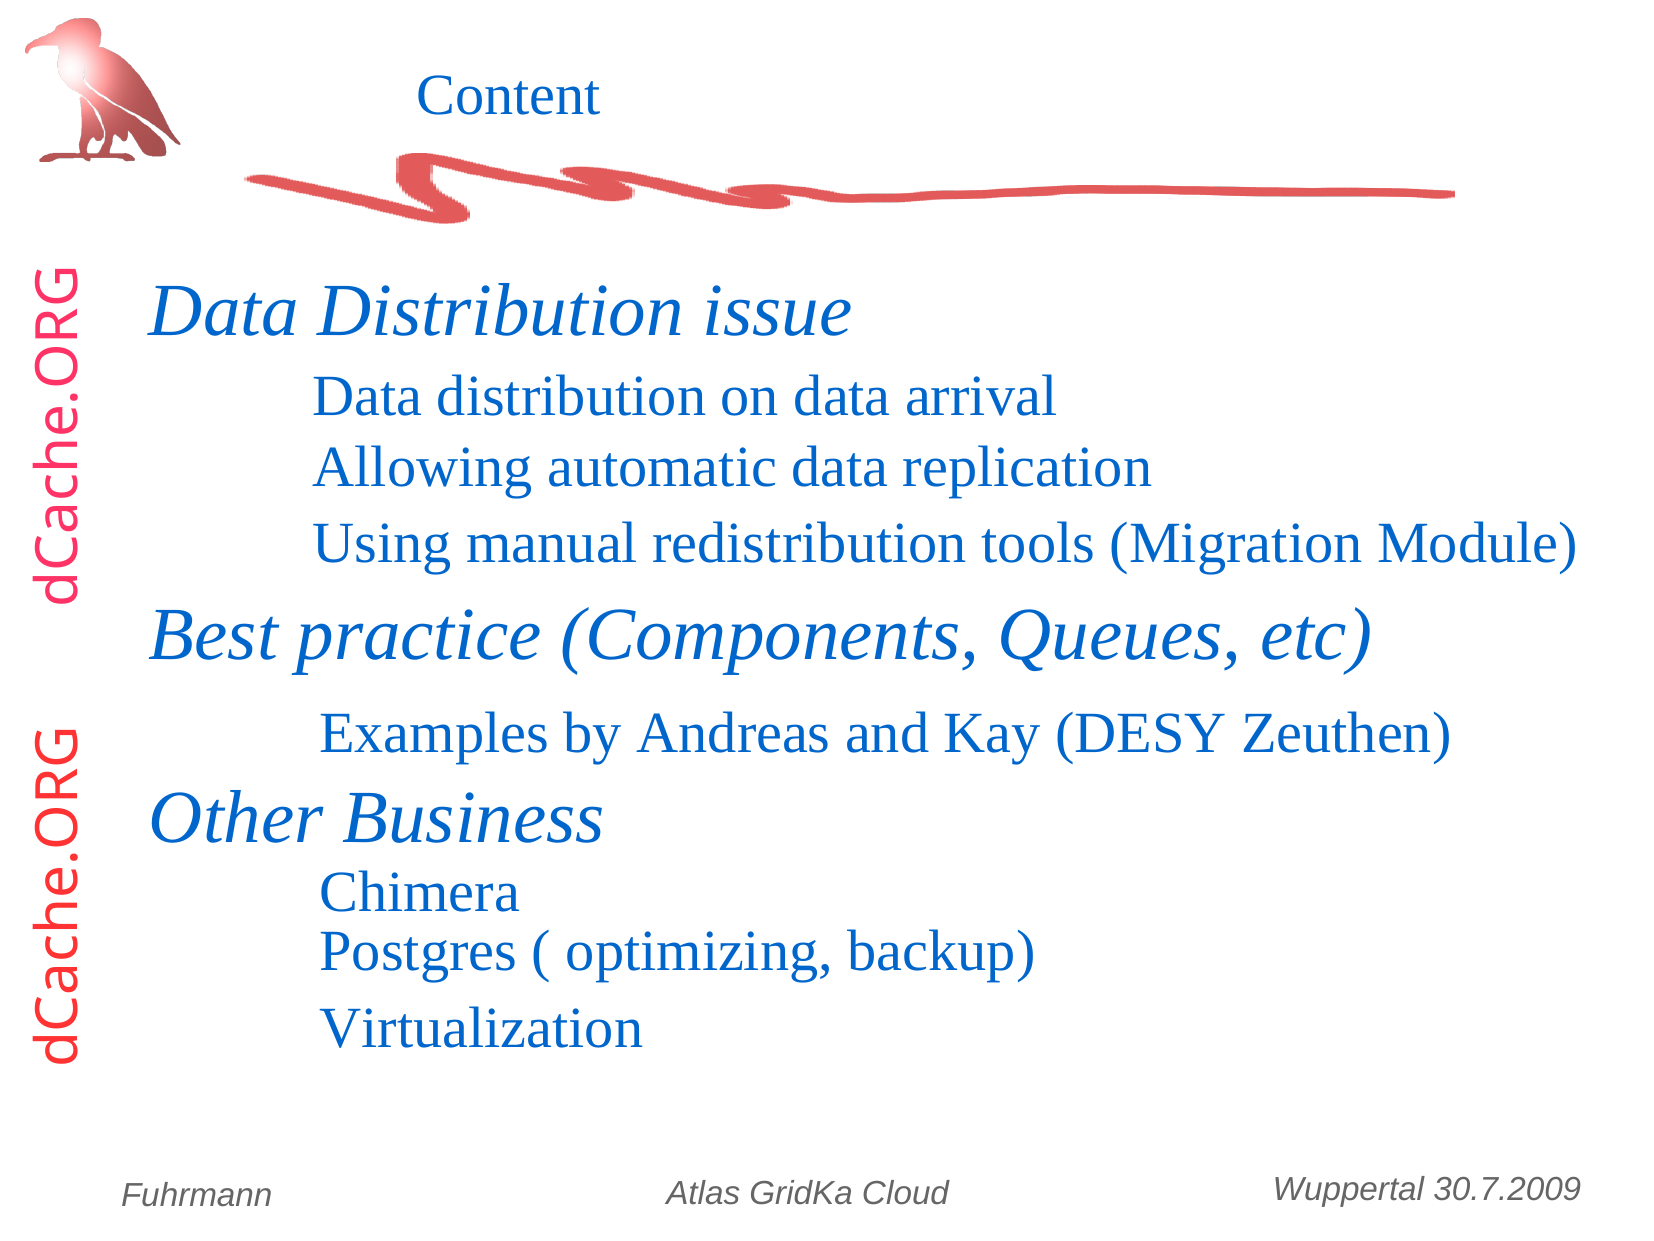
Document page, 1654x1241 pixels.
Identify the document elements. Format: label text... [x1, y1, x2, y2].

text_box Other Business [134, 768, 621, 870]
text_box Best practice (Components, Queues, etc) [134, 585, 1389, 687]
text_box Examples by Andreas and Kay (DESY Zeuthen) [304, 693, 1466, 775]
text_box Chimera [304, 852, 535, 911]
text_box Data Distribution issue [134, 260, 868, 363]
text_box Using manual redistribution tools (Migration Module) [297, 503, 1594, 586]
text_box Data distribution on data arrival [297, 355, 1073, 426]
text_box Postgres ( optimizing, backup) [304, 911, 1051, 994]
text_box Virtualization [304, 988, 655, 1071]
text_box Content [401, 55, 617, 138]
text_box Allowing automatic data replication [297, 426, 1168, 503]
